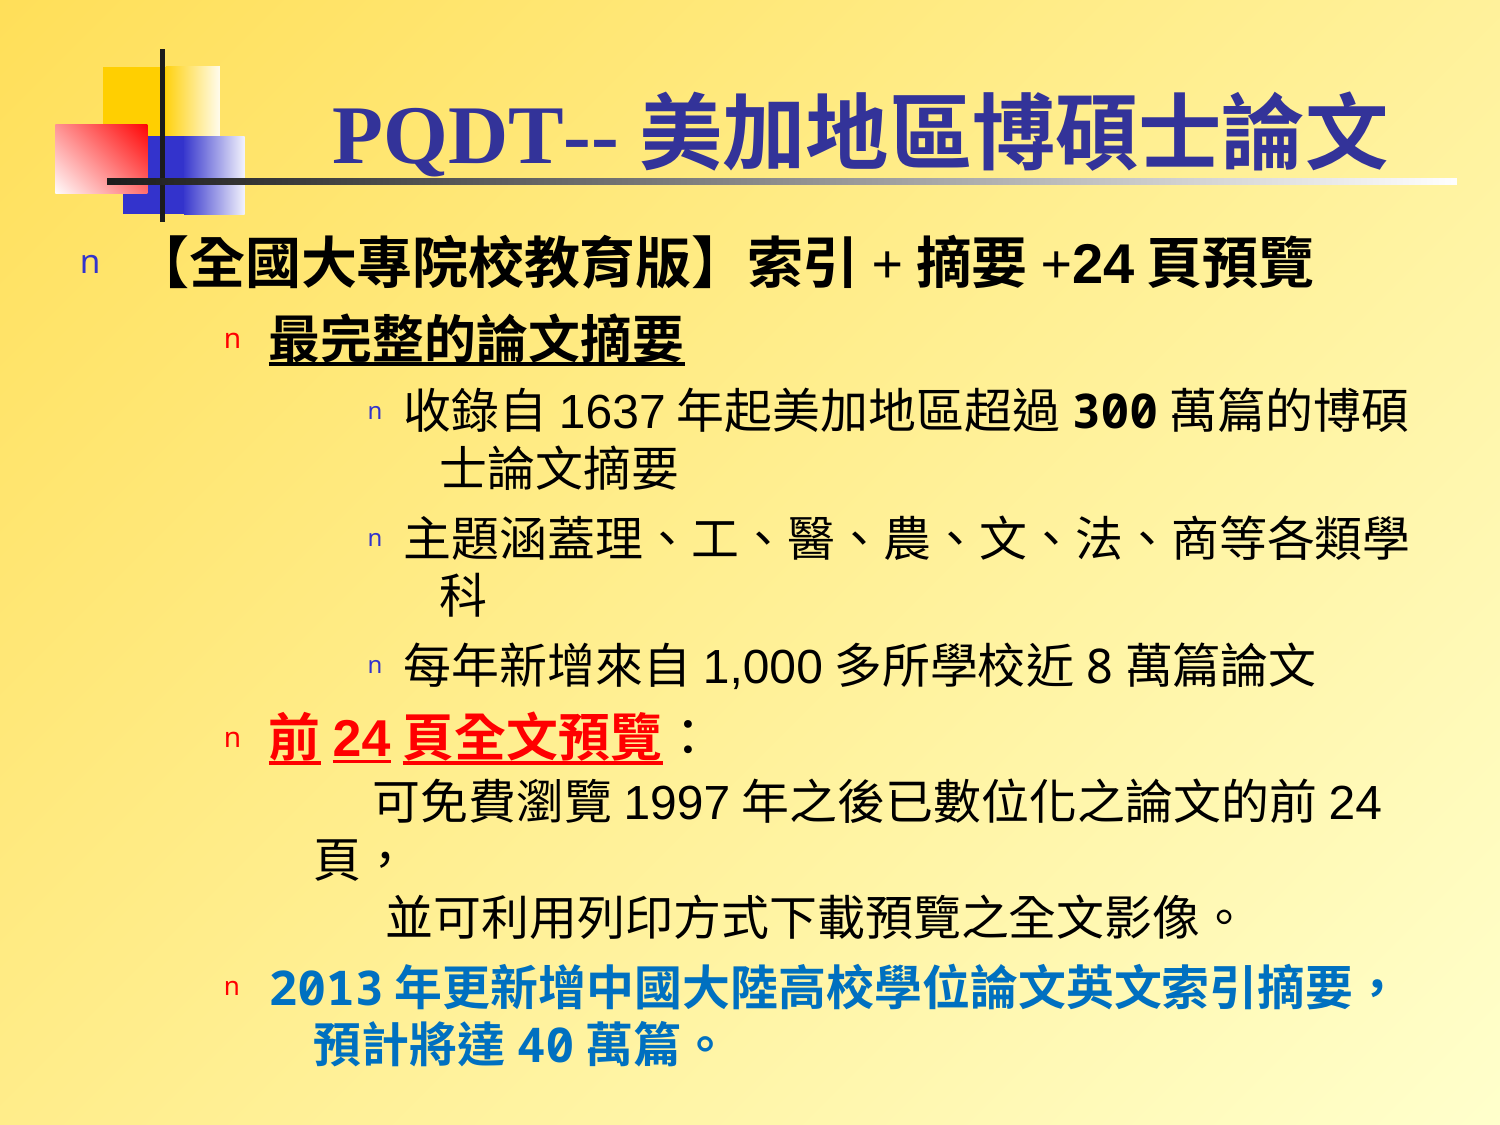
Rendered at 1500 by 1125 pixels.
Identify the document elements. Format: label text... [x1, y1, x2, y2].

title PQDT--美加地區博碩士論文 [221, 0, 1500, 188]
list 【全國大專院校教育版】索引+摘要+24頁預覽 最完整的論文摘要 收錄自1637年起美加地區超過300萬篇的博碩士論文摘要 主題涵蓋理、工、醫、農、文、法、商等各類學科 每年新增來自1,000多所學校近8萬篇論文 前24頁全文預覽： 可免費瀏覽1997年之後已數位化之論文的前24頁， 並可利用列印方式下載預覽之全文影像。 2013年更新增中國大陸高校學位論文英文索引摘要，預計將達40萬篇。 [64, 220, 1438, 1083]
